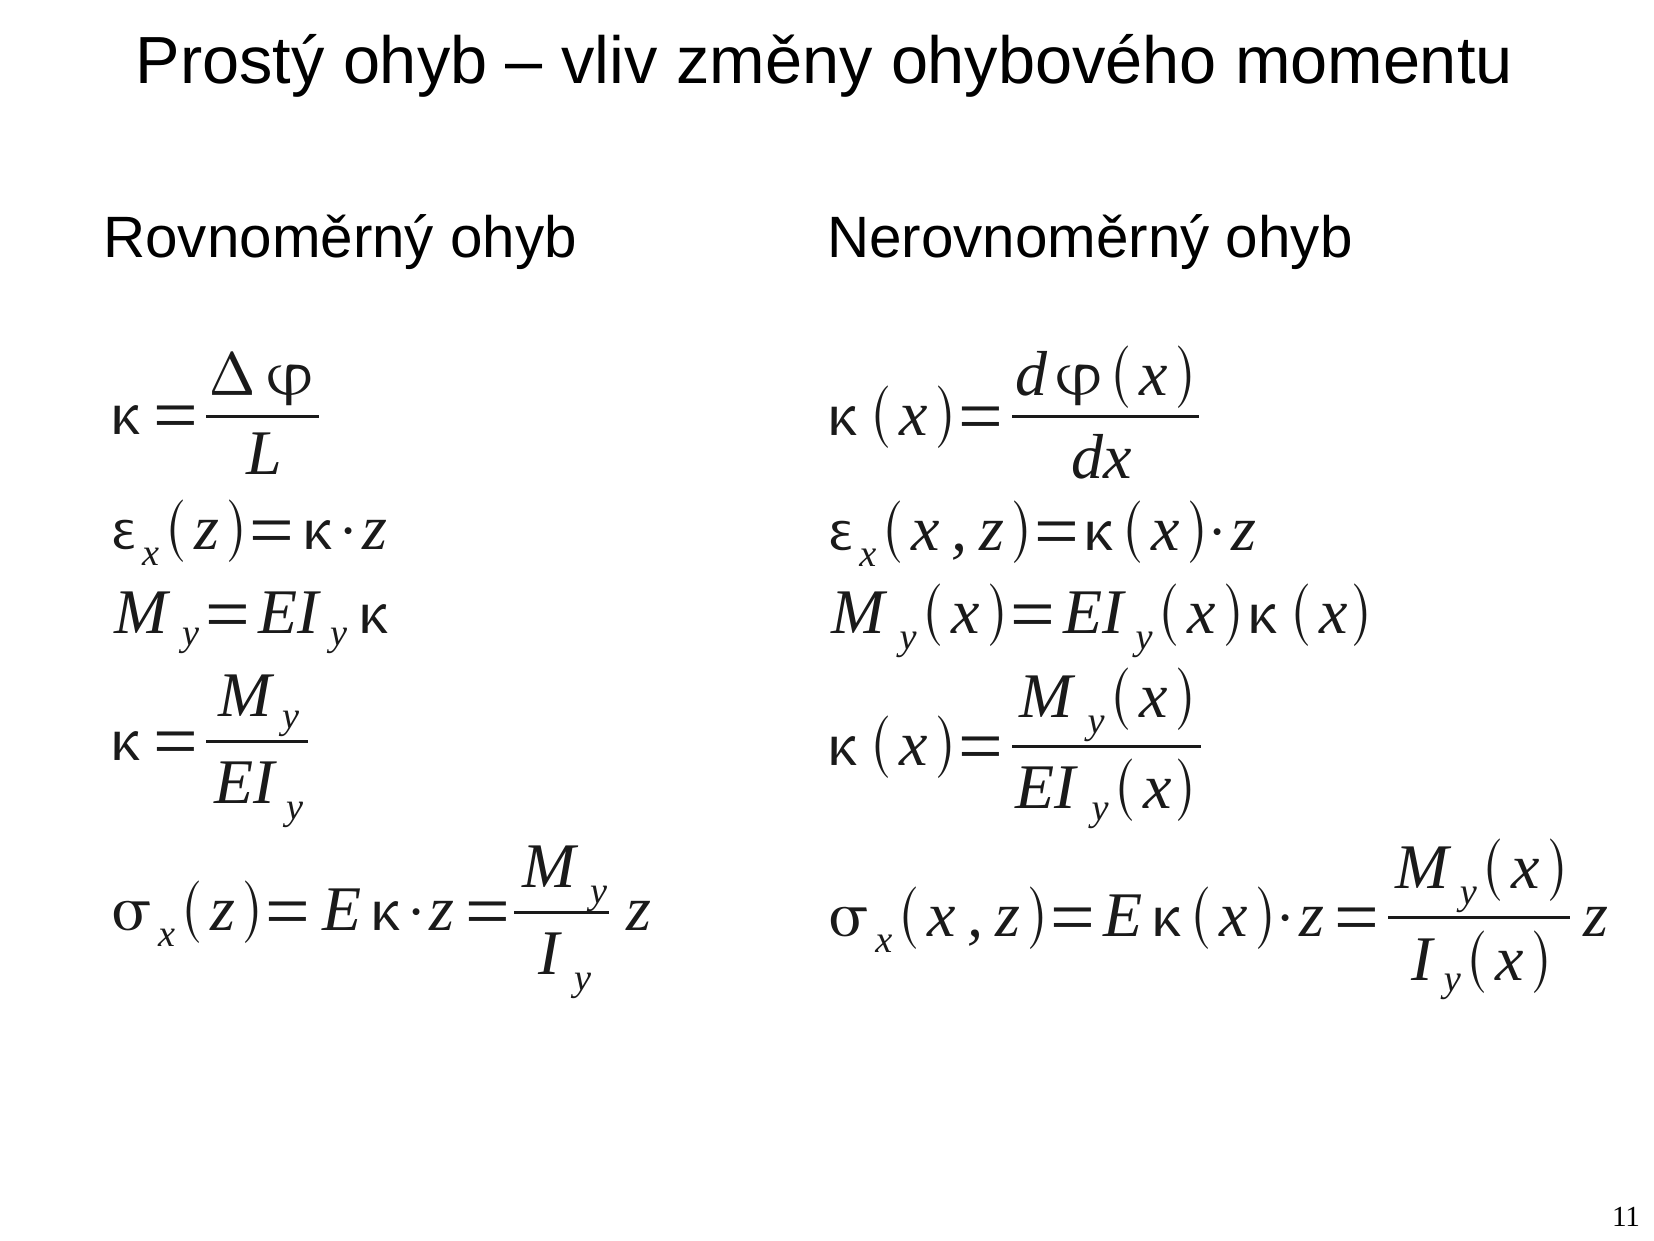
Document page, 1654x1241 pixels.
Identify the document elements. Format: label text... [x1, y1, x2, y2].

text_box Rovnoměrný ohyb Nerovnoměrný ohyb [88, 197, 1552, 285]
chart [803, 339, 1624, 1002]
chart [86, 339, 665, 999]
title Prostý ohyb – vliv změny ohybového momentu [37, 8, 1613, 113]
